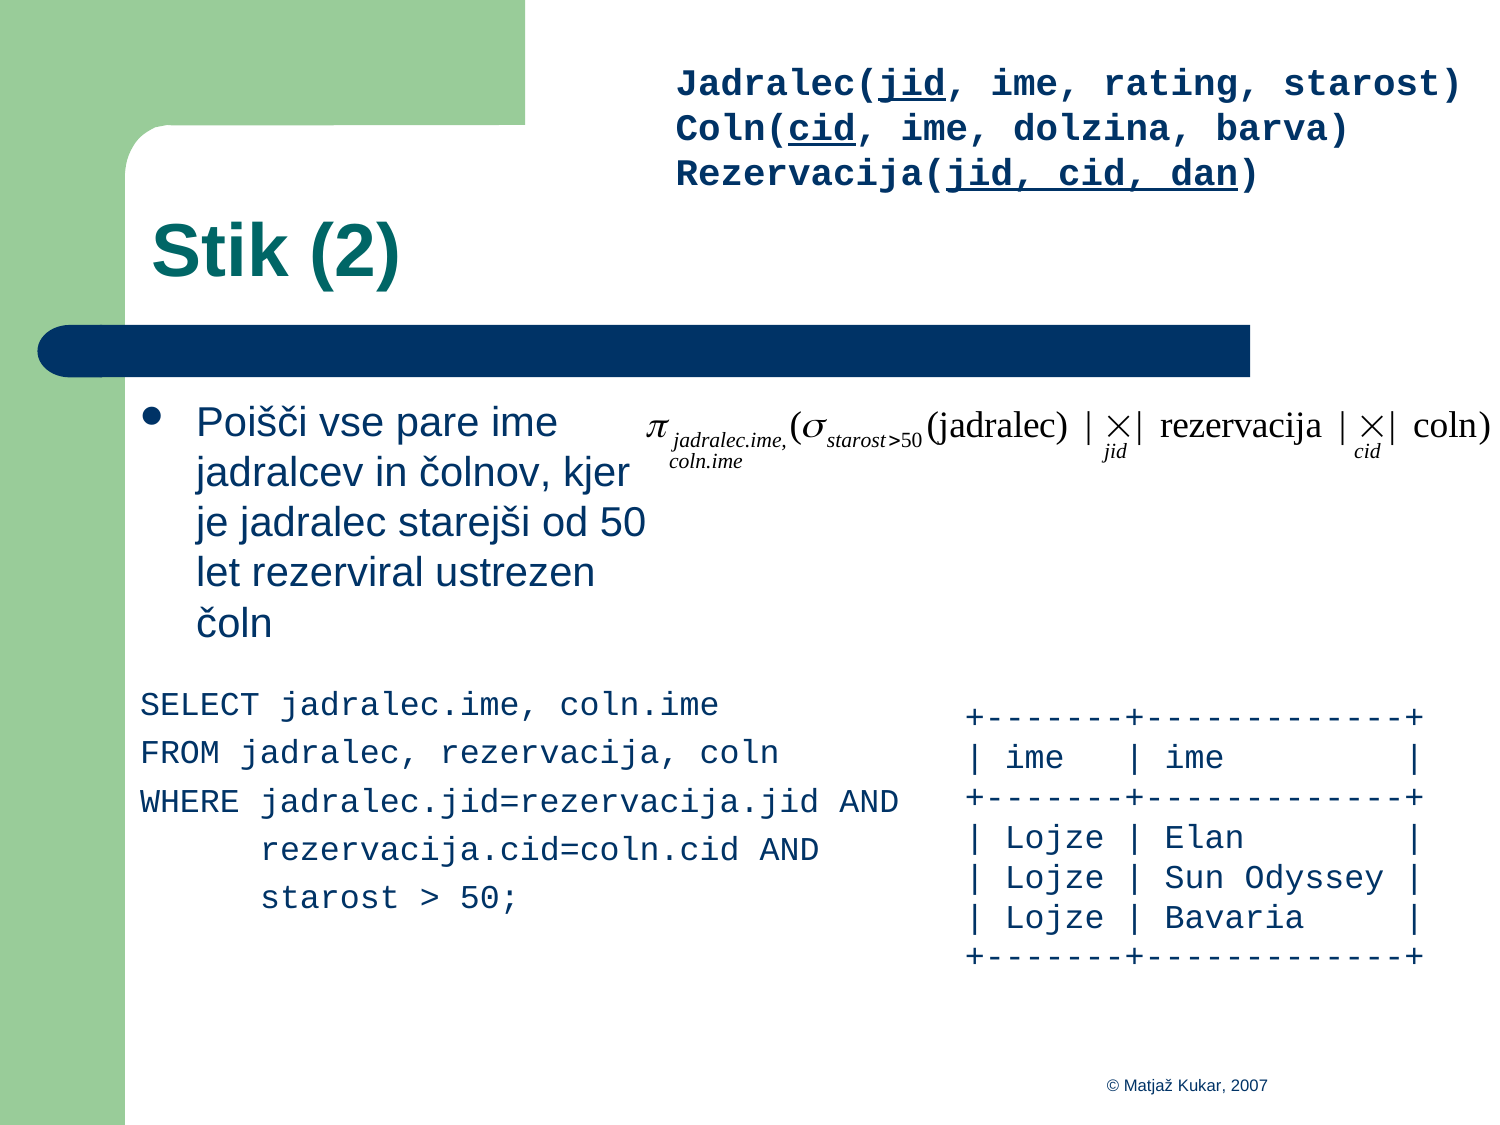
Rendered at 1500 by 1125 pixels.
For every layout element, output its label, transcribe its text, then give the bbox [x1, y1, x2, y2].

text_box Jadralec(jid, ime, rating, starost) Coln(cid, ime, dolzina, barva) Rezervacija(jid, cid, dan) [585, 49, 1479, 201]
list SELECT jadralec.ime, coln.ime FROM jadralec, rezervacija, coln WHERE jadralec.jid=rezervacija.jid AND rezervacija.cid=coln.cid AND starost > 50; [125, 675, 1075, 1125]
title Stik (2) [136, 136, 1414, 301]
text_box © Matjaž Kukar, 2007 [1075, 1025, 1426, 1103]
text_box +-------+-------------+ | ime | ime | +-------+-------------+ | Lojze | Elan | | Lojze | Sun Odyssey | | Lojze | Bavaria | +-------+-------------+ [950, 687, 1463, 983]
list Poišči vse pare ime jadralcev in čolnov, kjer je jadralec starejši od 50 let rezerviral ustrezen čoln [124, 387, 688, 681]
chart [641, 399, 1500, 482]
